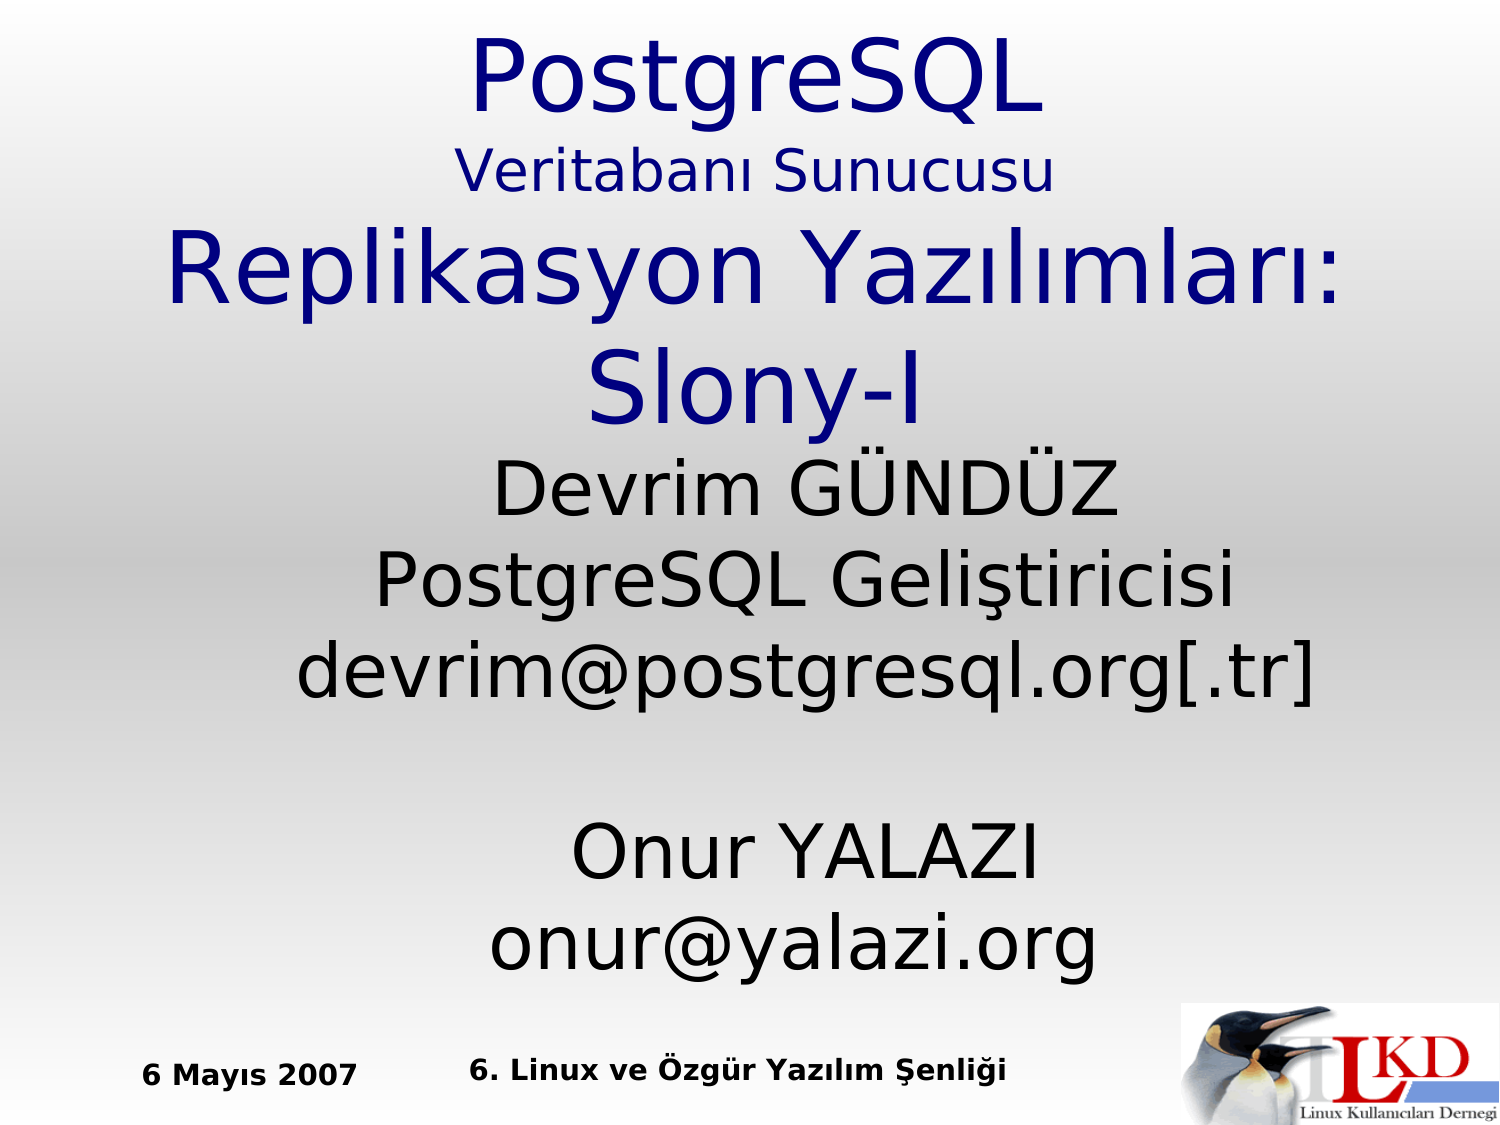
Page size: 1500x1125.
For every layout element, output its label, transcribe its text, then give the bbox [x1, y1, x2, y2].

picture [1181, 1003, 1499, 1125]
text_box Devrim GÜNDÜZ PostgreSQL Geliştiricisi devrim@postgresql.org[.tr] Onur YALAZI onur@yalazi.org [295, 442, 1299, 1075]
text_box PostgreSQL Veritabanı Sunucusu Replikasyon Yazılımları: Slony-I [5, 14, 1500, 443]
